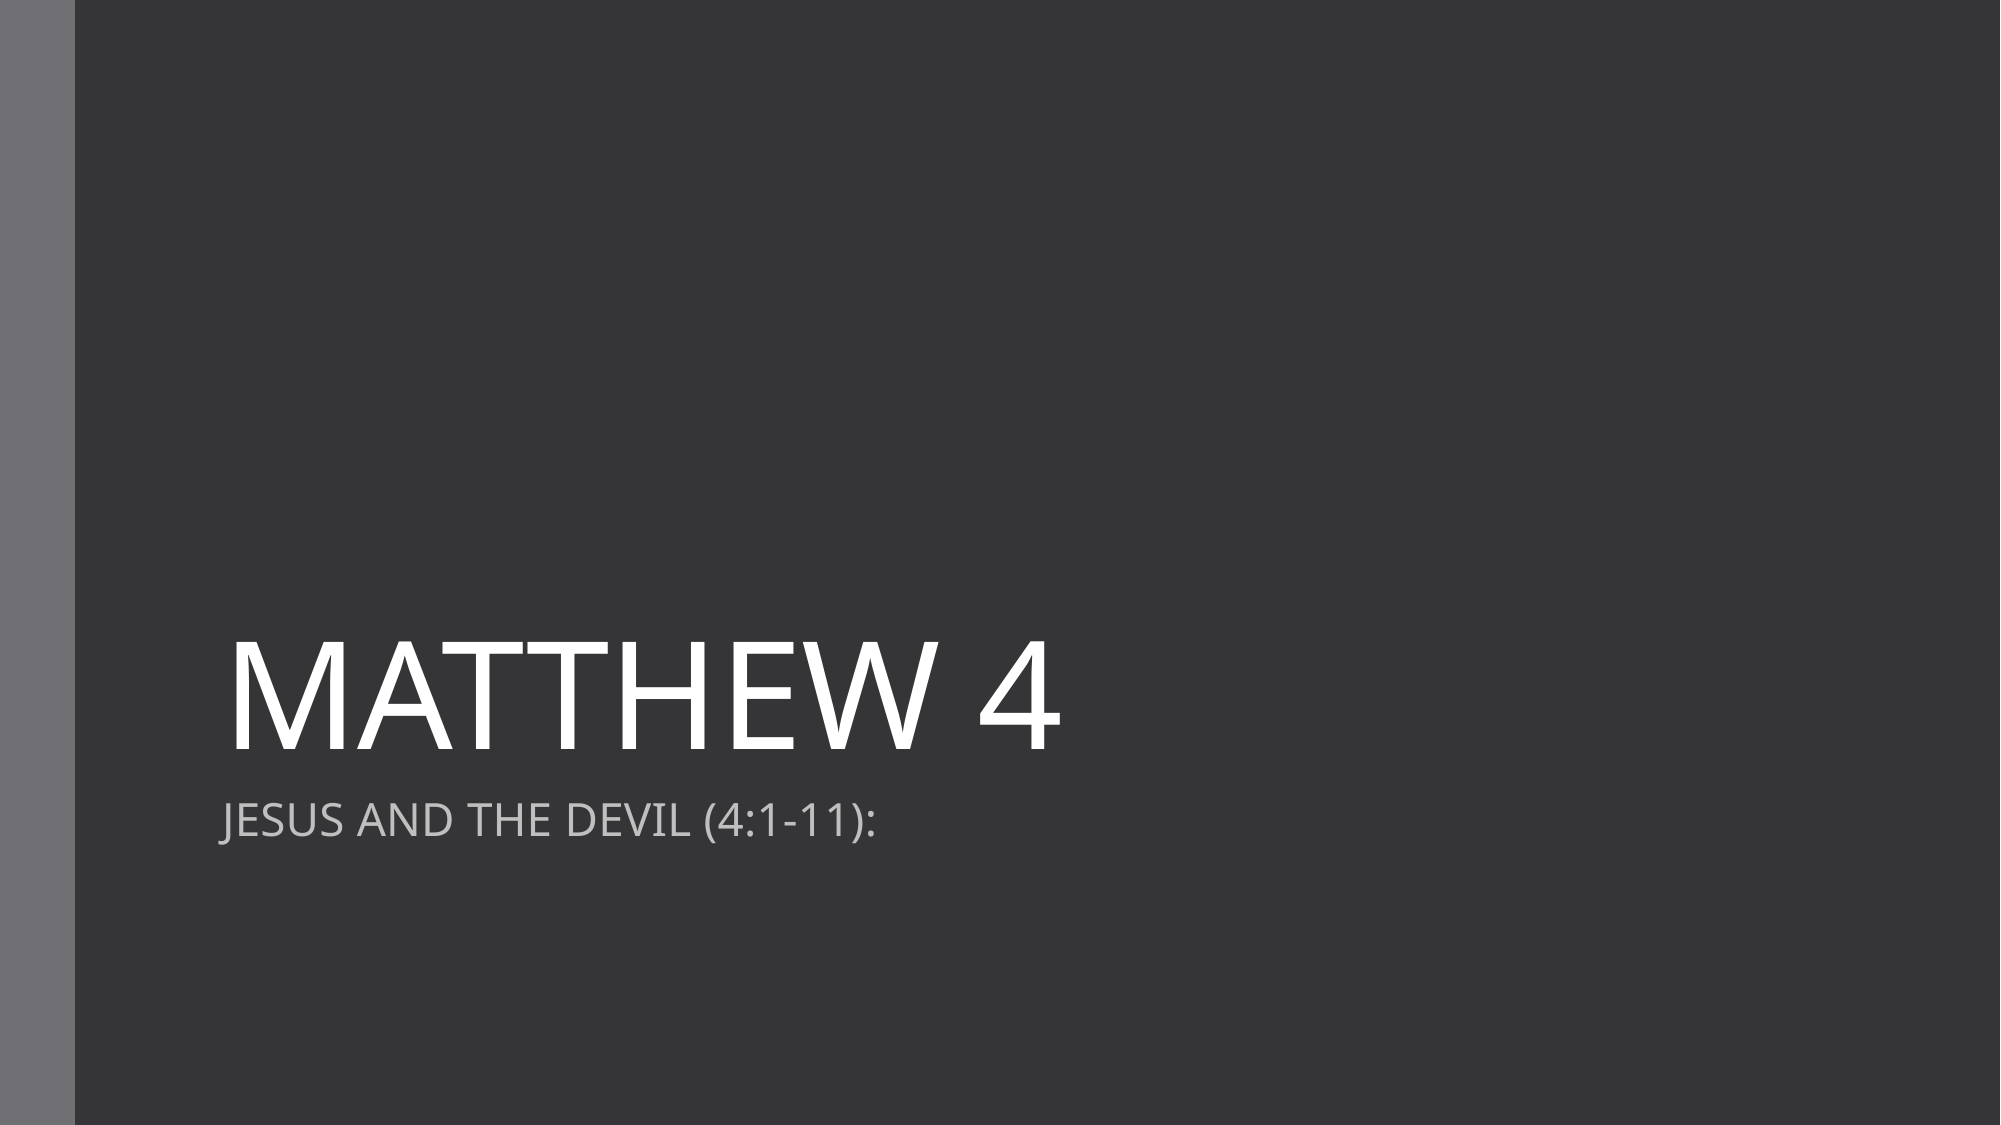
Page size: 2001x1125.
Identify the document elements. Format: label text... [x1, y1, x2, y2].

title MATTHEW 4 [206, 124, 1752, 787]
subtitle JESUS AND THE DEVIL (4:1-11): [206, 787, 1752, 1066]
